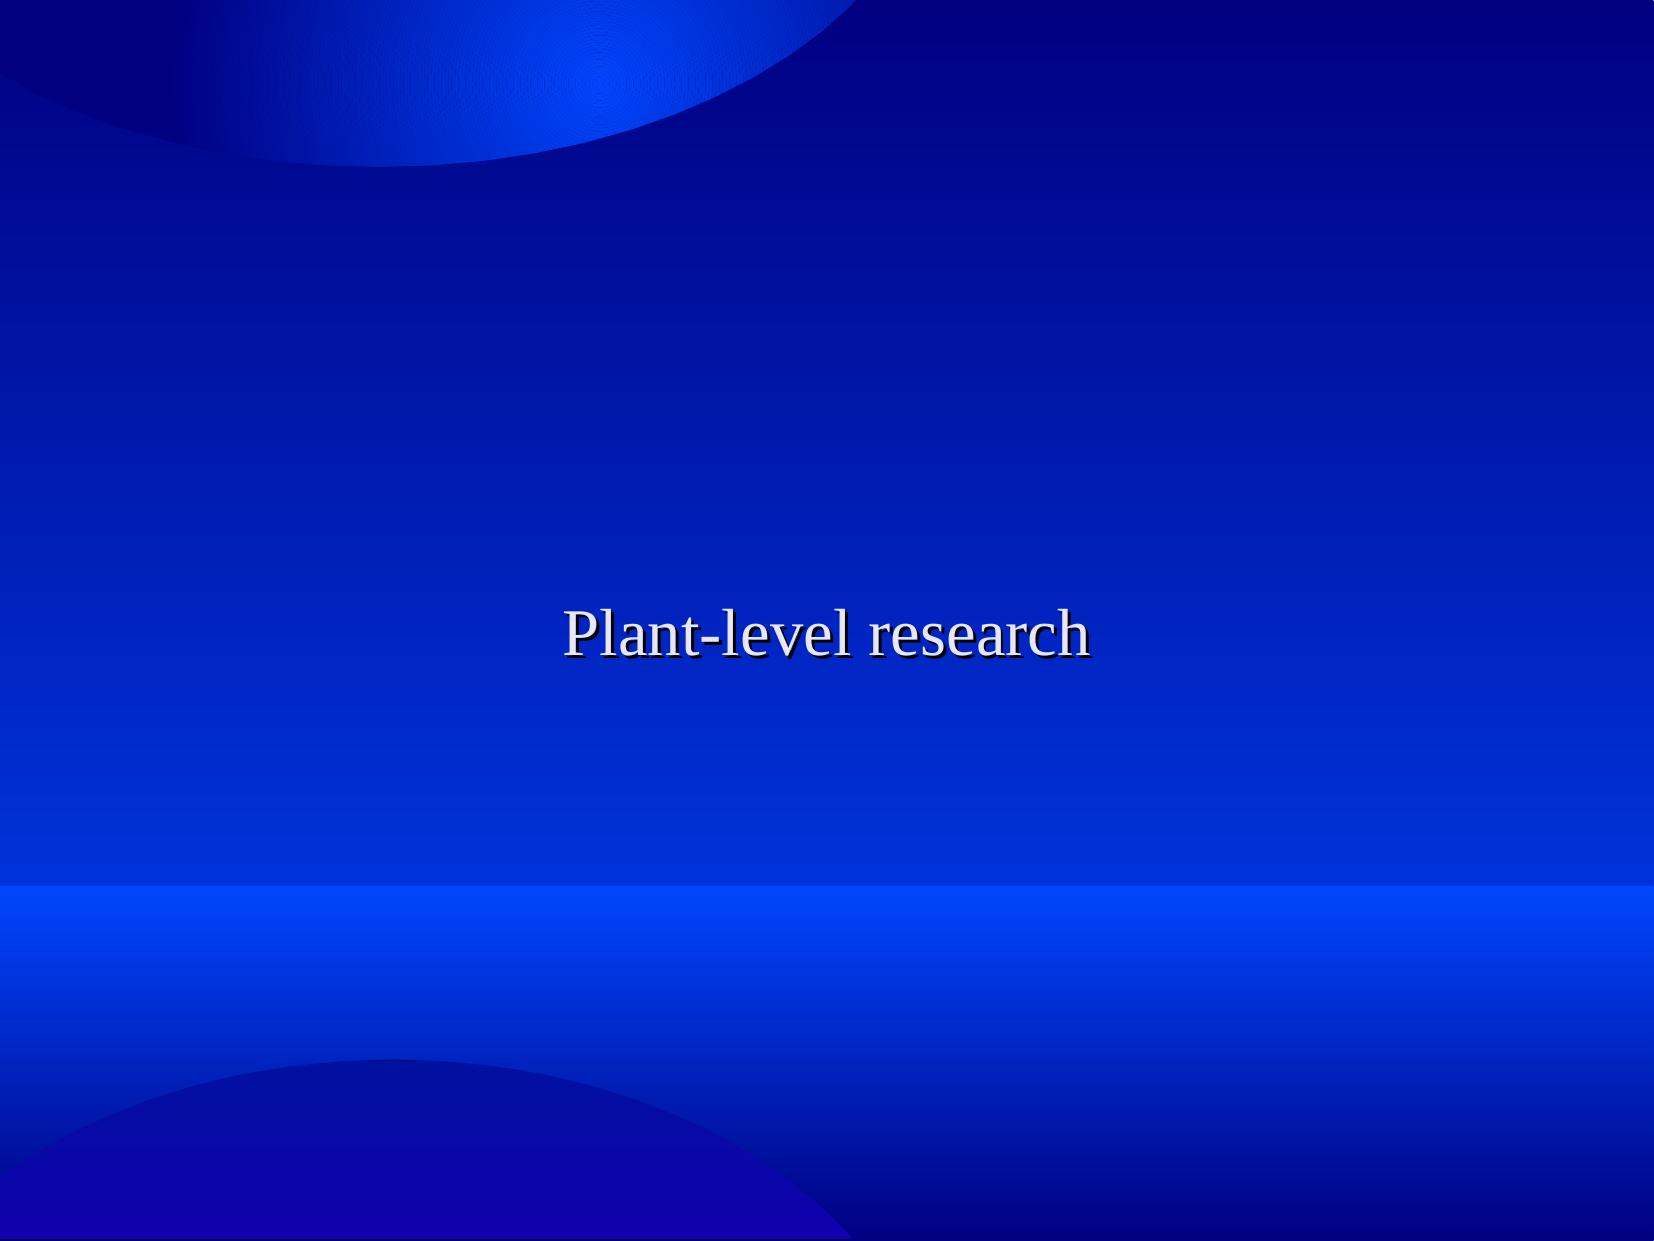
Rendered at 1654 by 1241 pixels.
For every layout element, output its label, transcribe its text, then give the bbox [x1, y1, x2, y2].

subtitle Plant-level research [121, 102, 1534, 1164]
